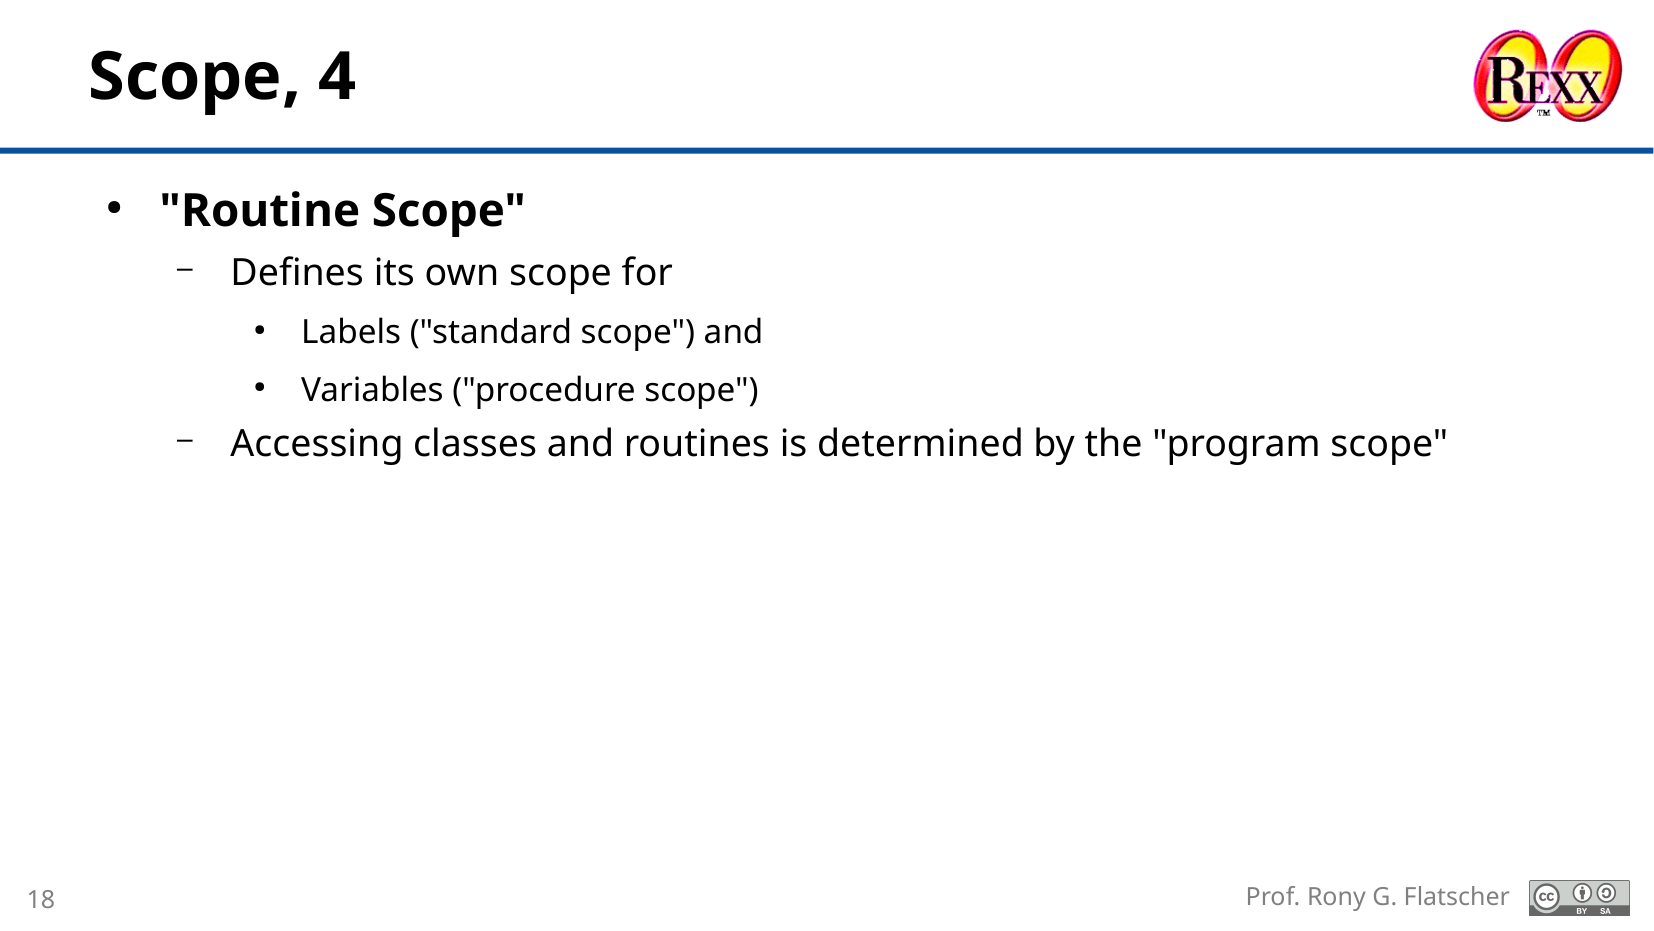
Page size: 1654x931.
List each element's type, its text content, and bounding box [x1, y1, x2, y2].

list "Routine Scope" Defines its own scope for Labels ("standard scope") and Variables ("procedure scope") Accessing classes and routines is determined by the "program scope" [88, 177, 1577, 857]
title Scope, 4 [29, 0, 1654, 148]
